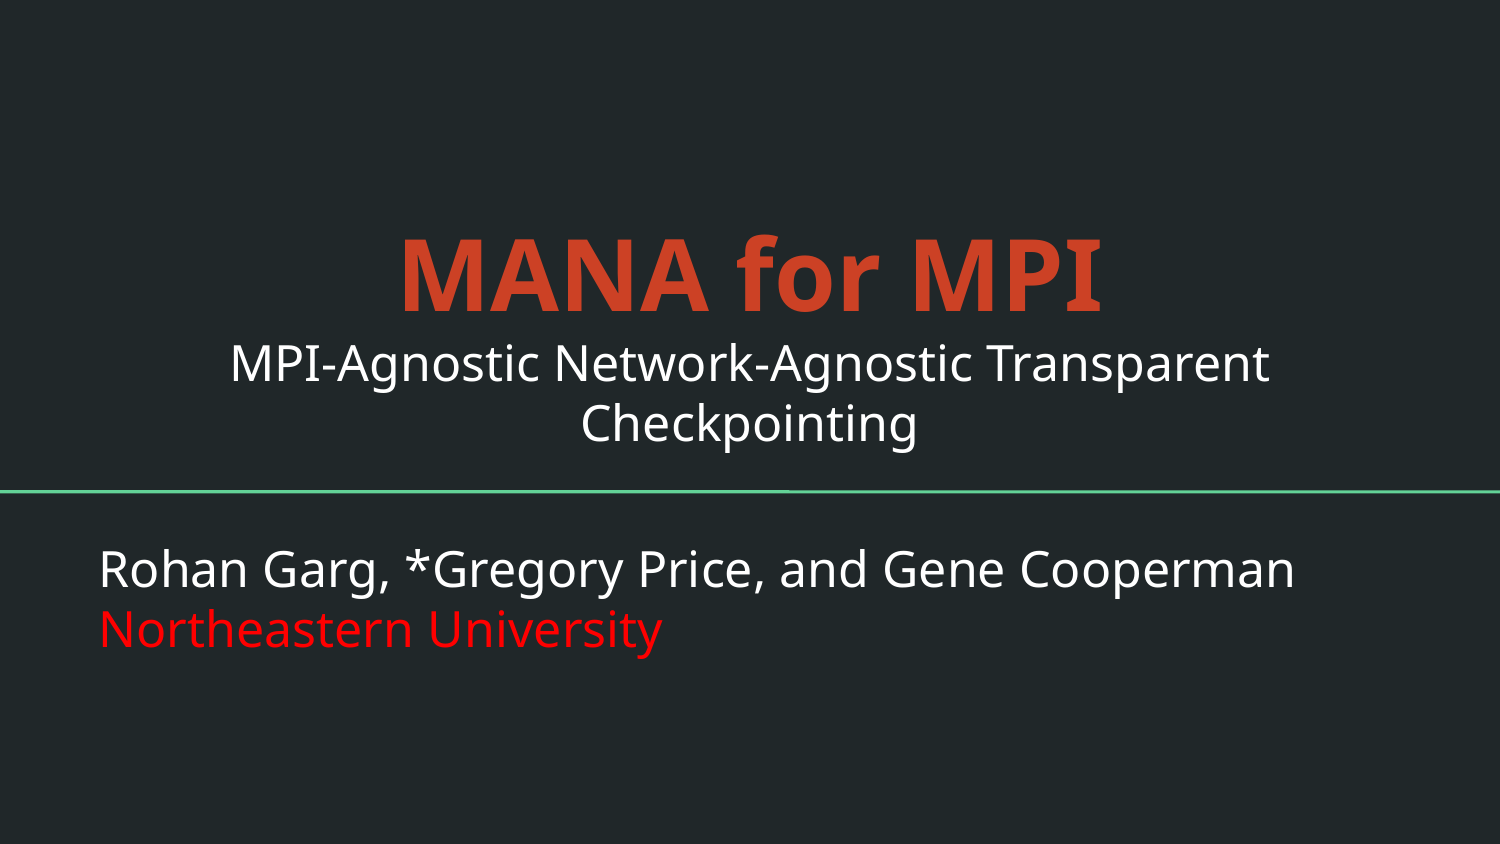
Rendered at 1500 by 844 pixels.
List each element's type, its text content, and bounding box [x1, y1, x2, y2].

subtitle Rohan Garg, *Gregory Price, and Gene Cooperman Northeastern University [83, 522, 1417, 674]
title MANA for MPI MPI-Agnostic Network-Agnostic Transparent Checkpointing [83, 206, 1417, 467]
